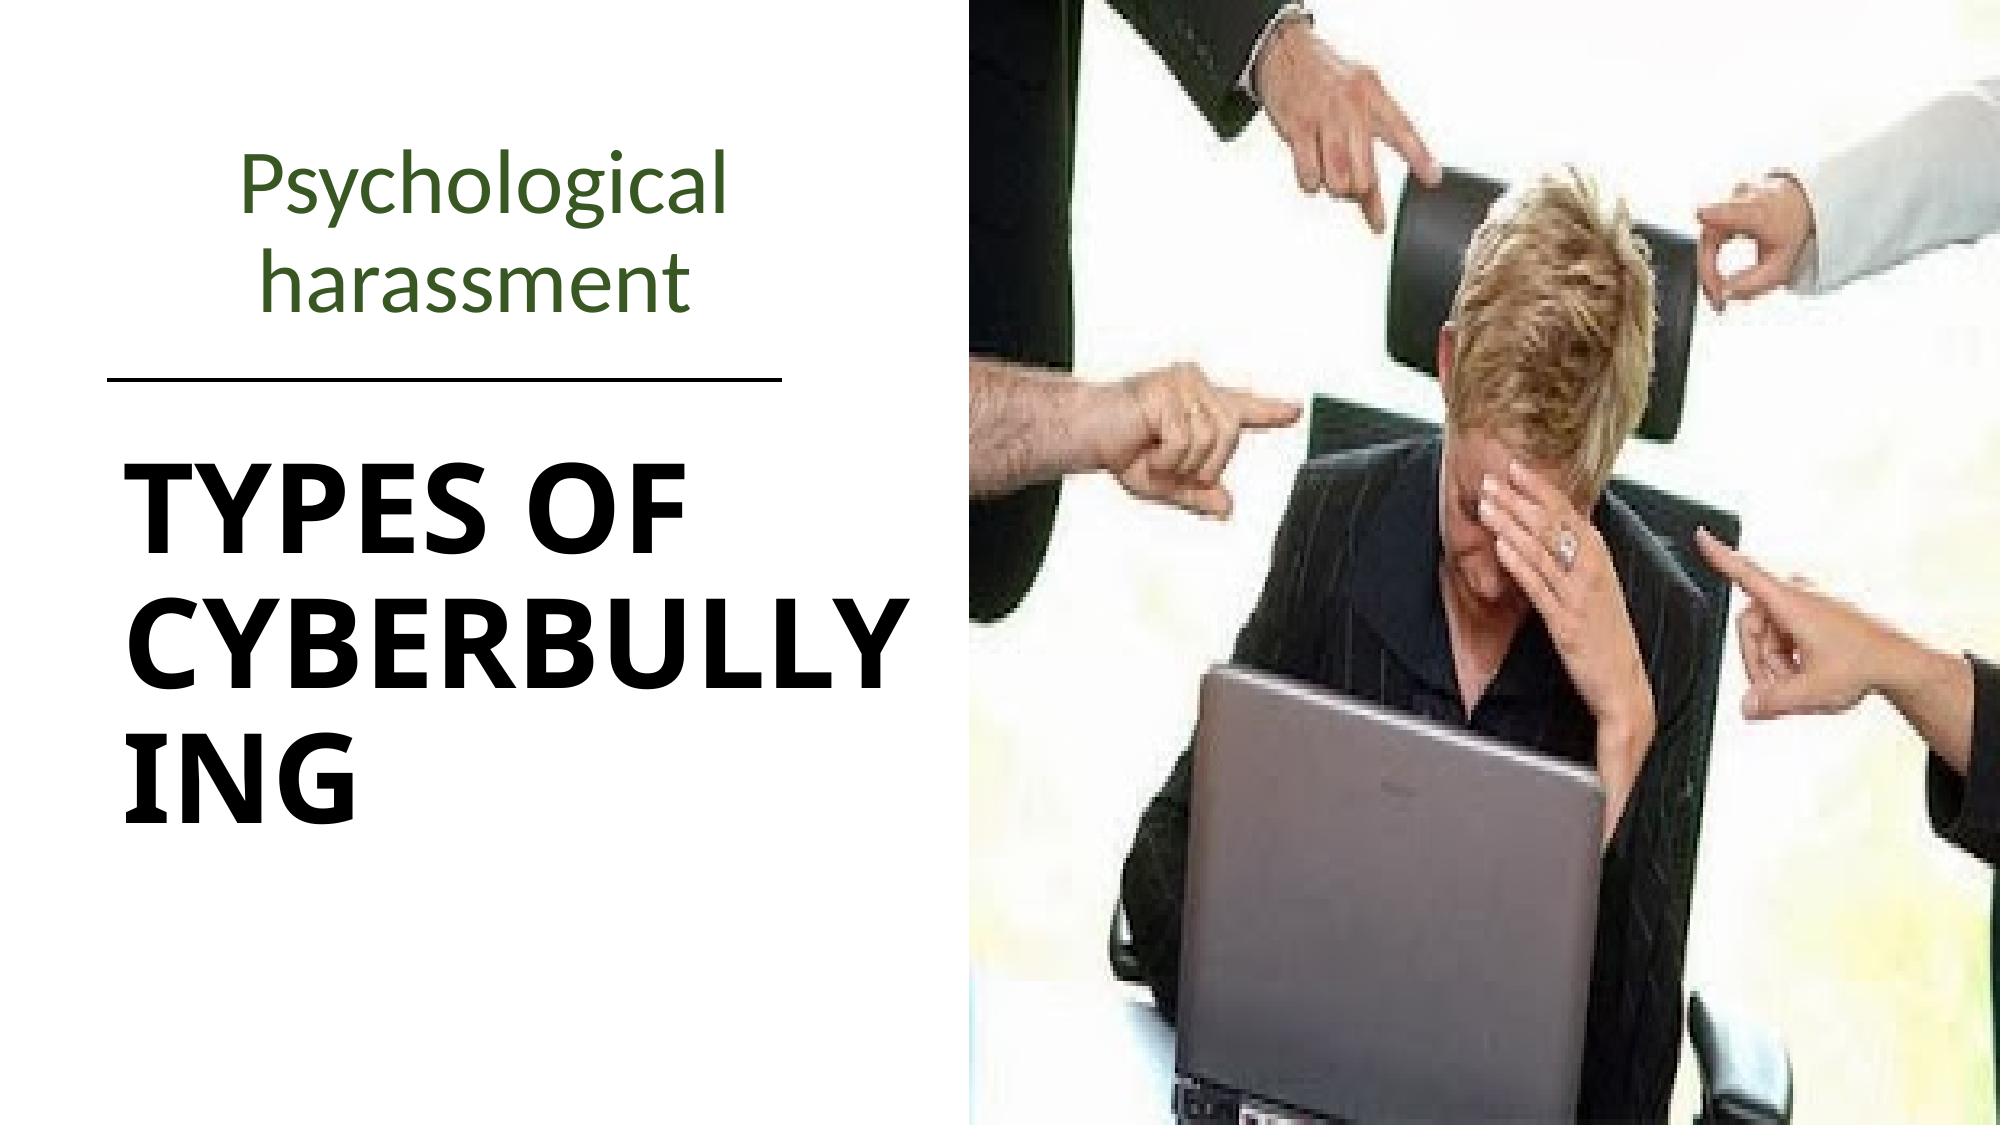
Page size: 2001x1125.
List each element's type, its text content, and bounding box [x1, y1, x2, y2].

list Psychological harassment [94, 56, 876, 340]
title TYPES OF CYBERBULLYING [107, 438, 969, 837]
text_box [0, 0, 969, 1125]
picture [969, 0, 2000, 1125]
